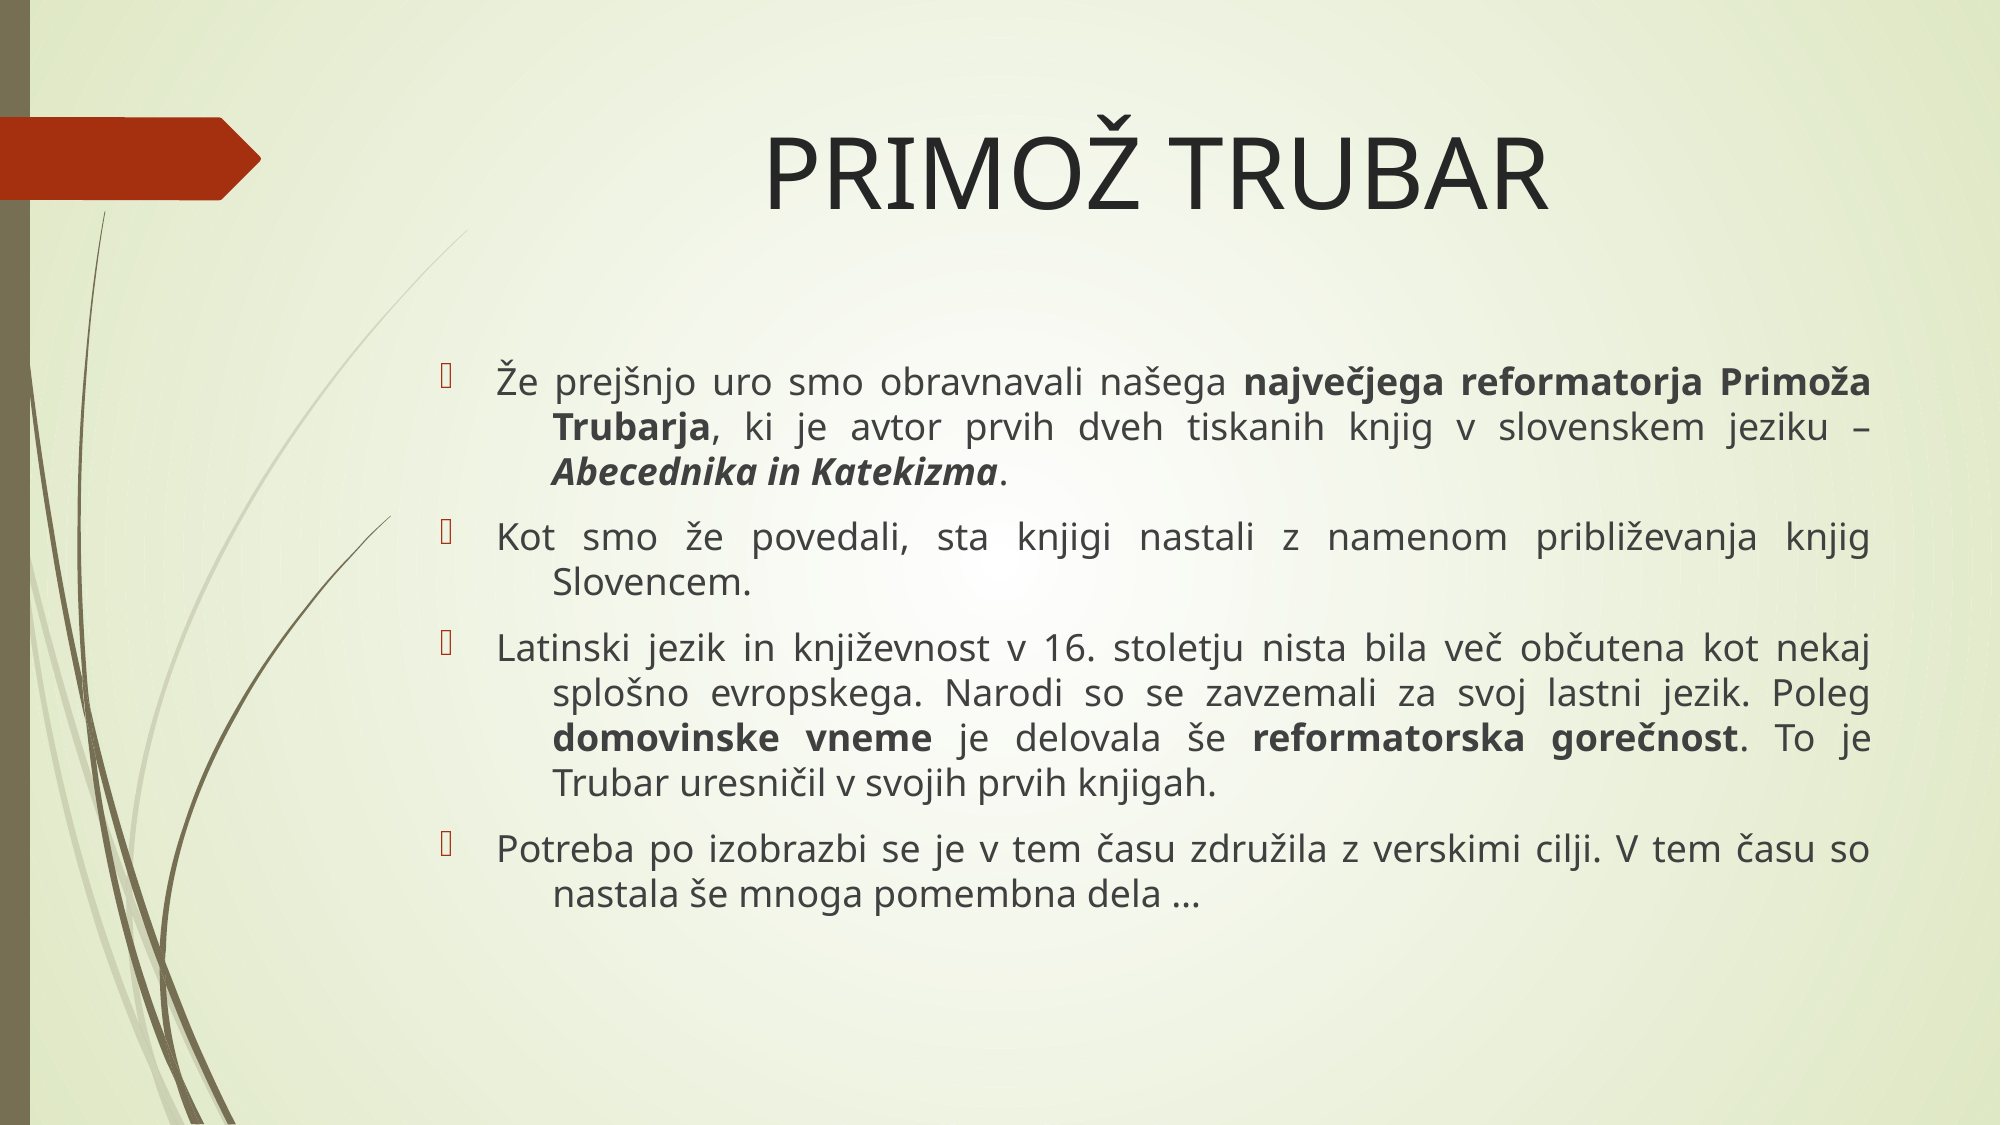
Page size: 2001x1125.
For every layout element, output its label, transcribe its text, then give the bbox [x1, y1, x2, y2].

list Že prejšnjo uro smo obravnavali našega največjega reformatorja Primoža Trubarja, ki je avtor prvih dveh tiskanih knjig v slovenskem jeziku – Abecednika in Katekizma. Kot smo že povedali, sta knjigi nastali z namenom približevanja knjig Slovencem. Latinski jezik in književnost v 16. stoletju nista bila več občutena kot nekaj splošno evropskega. Narodi so se zavzemali za svoj lastni jezik. Poleg domovinske vneme je delovala še reformatorska gorečnost. To je Trubar uresničil v svojih prvih knjigah. Potreba po izobrazbi se je v tem času združila z verskimi cilji. V tem času so nastala še mnoga pomembna dela … [424, 350, 1888, 970]
title PRIMOŽ TRUBAR [425, 102, 1888, 313]
